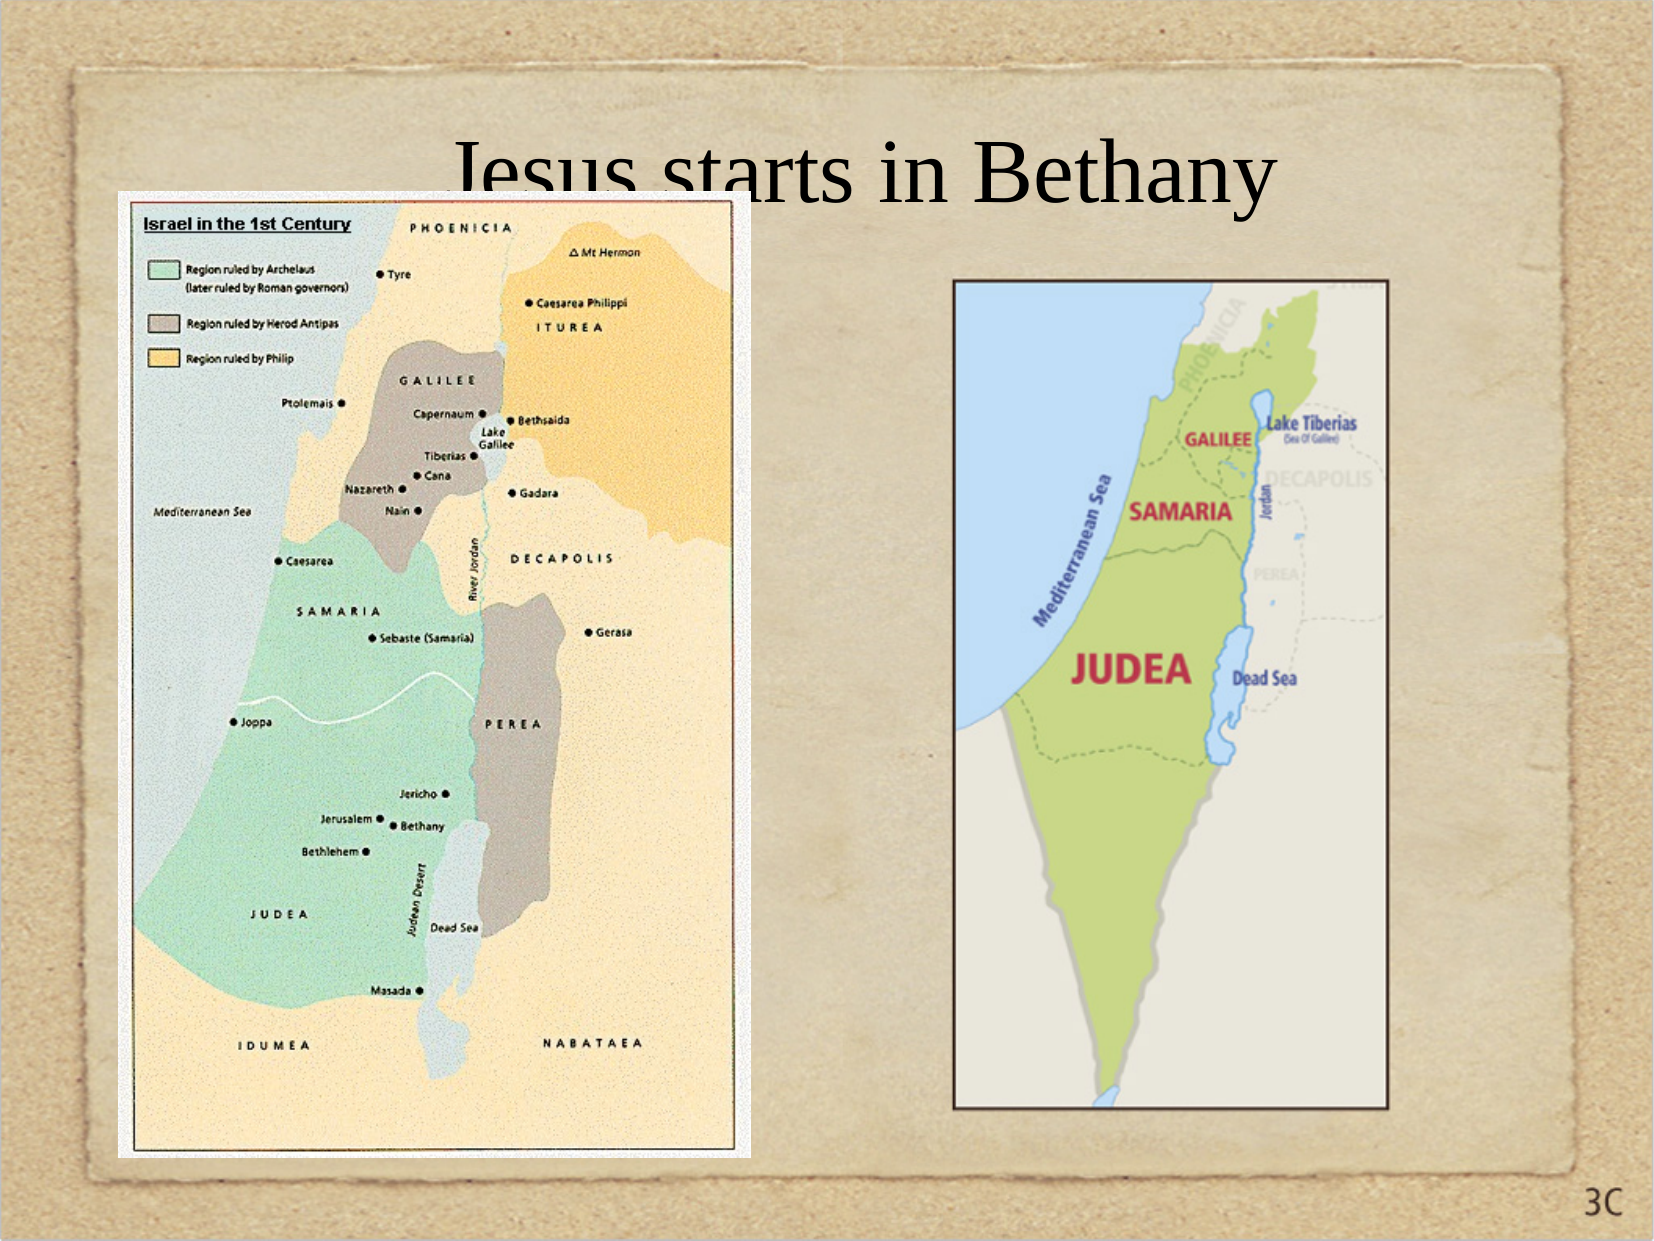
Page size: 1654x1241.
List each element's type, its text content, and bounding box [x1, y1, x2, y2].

text_box [751, 660, 1654, 961]
text_box Jesus starts in Bethany [187, 62, 1538, 180]
picture [0, 0, 1654, 1241]
